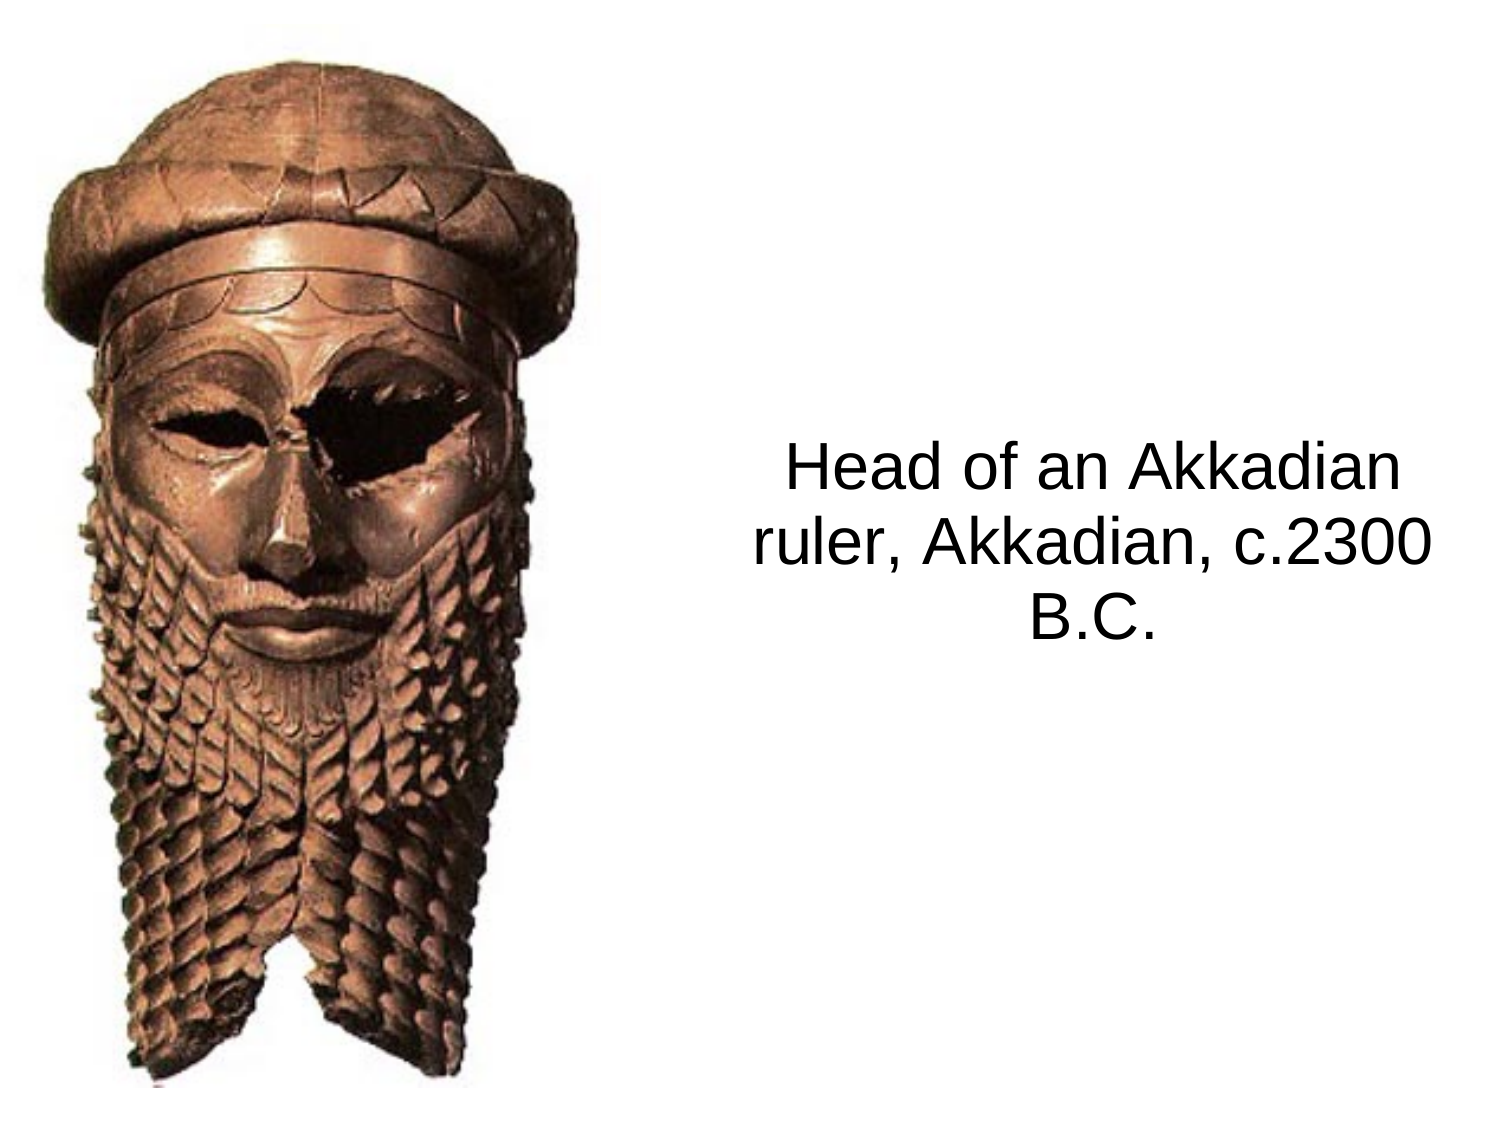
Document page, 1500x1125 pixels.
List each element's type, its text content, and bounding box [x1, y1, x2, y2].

title Head of an Akkadian ruler, Akkadian, c.2300 B.C. [712, 45, 1476, 1038]
picture [0, 24, 601, 1088]
